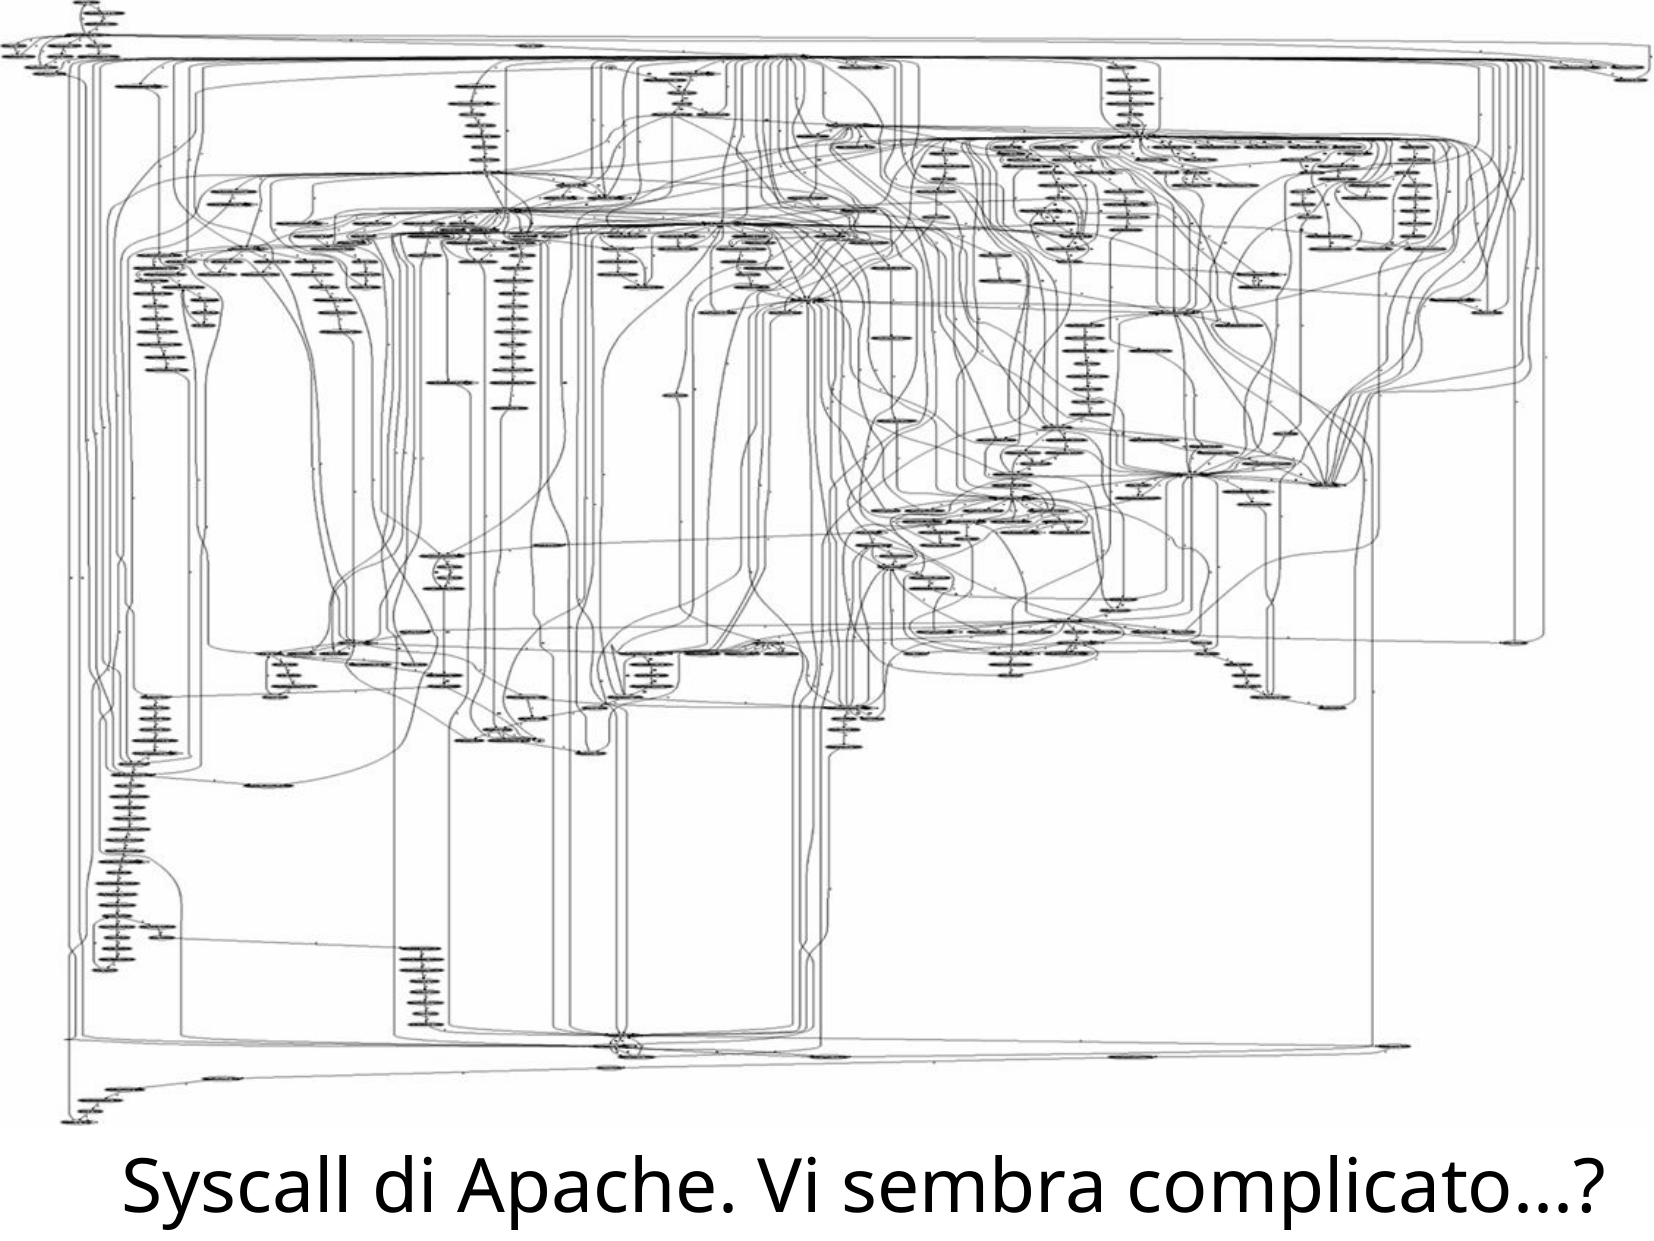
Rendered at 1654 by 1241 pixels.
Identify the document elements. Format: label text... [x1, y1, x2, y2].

picture [0, 0, 1653, 1126]
text_box Syscall di Apache. Vi sembra complicato...? [106, 1125, 1577, 1225]
